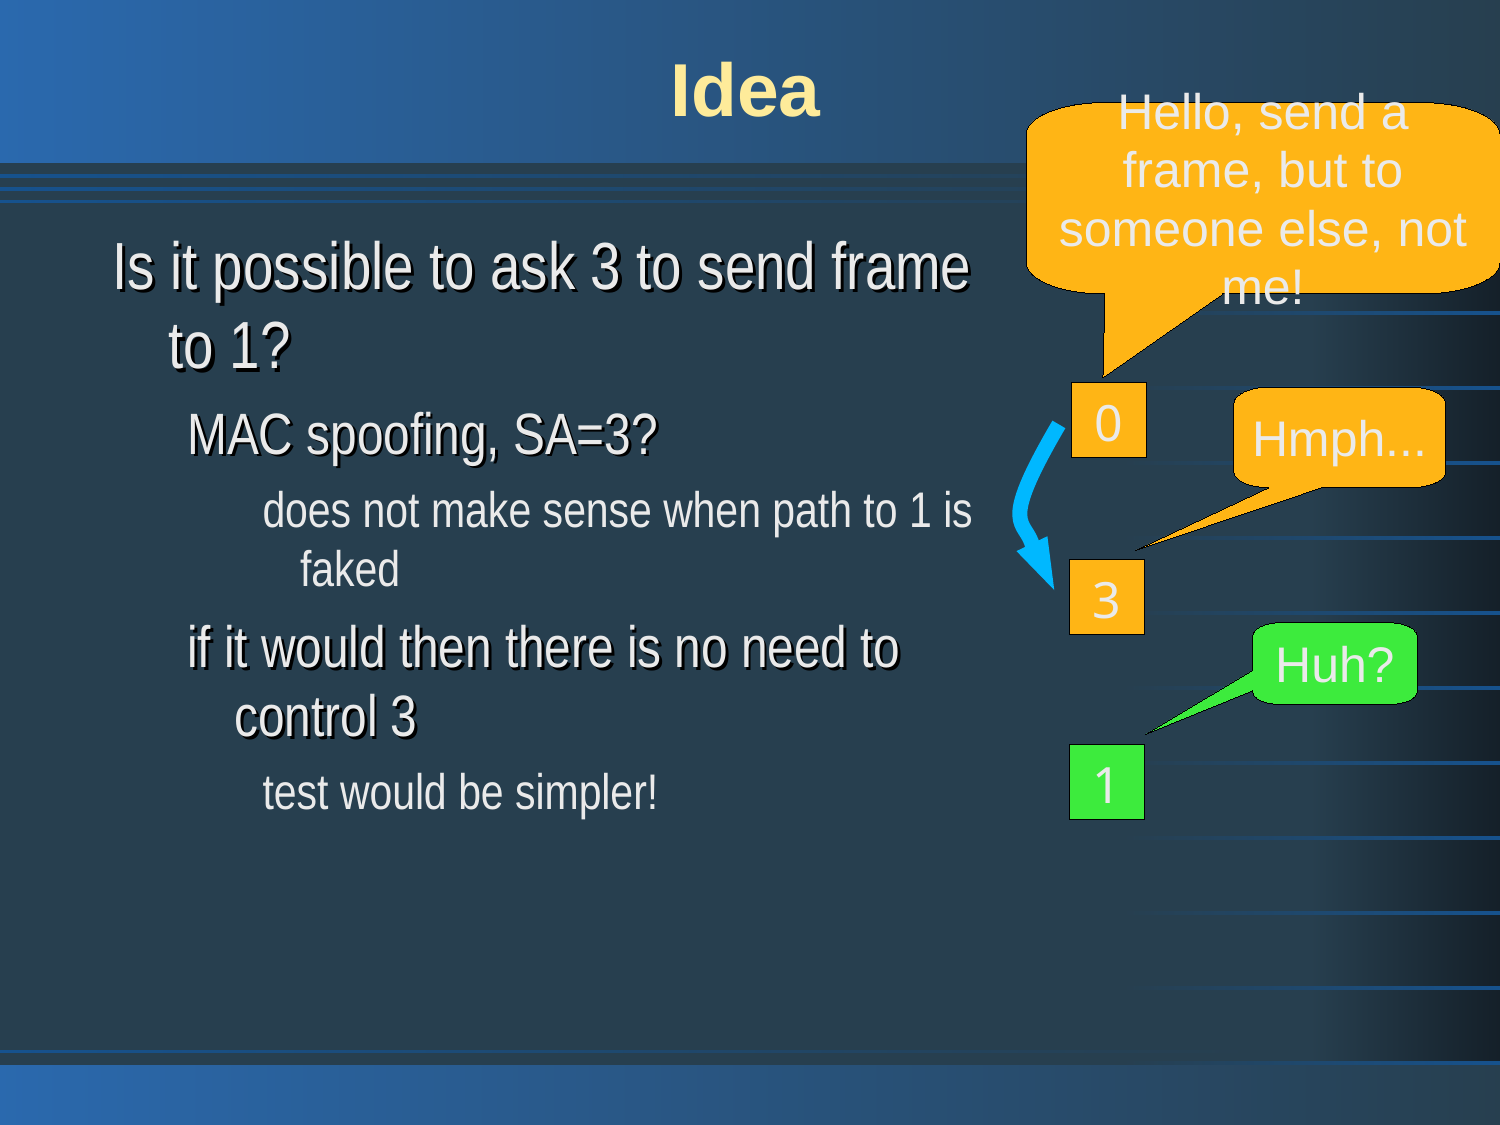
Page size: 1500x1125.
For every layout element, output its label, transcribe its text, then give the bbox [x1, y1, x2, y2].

text_box Hmph... [1135, 387, 1446, 551]
text_box 1 [1069, 744, 1145, 820]
text_box Hello, send a frame, but to someone else, not me! [1026, 102, 1500, 378]
text_box Huh? [1145, 622, 1418, 735]
list Is it possible to ask 3 to send frame to 1? MAC spoofing, SA=3? does not make sense when path to 1 is faked if it would then there is no need to control 3 test would be simpler! [112, 224, 1008, 1038]
text_box 0 [1071, 382, 1147, 458]
text_box 3 [1069, 559, 1145, 635]
title Idea [83, 24, 1409, 151]
